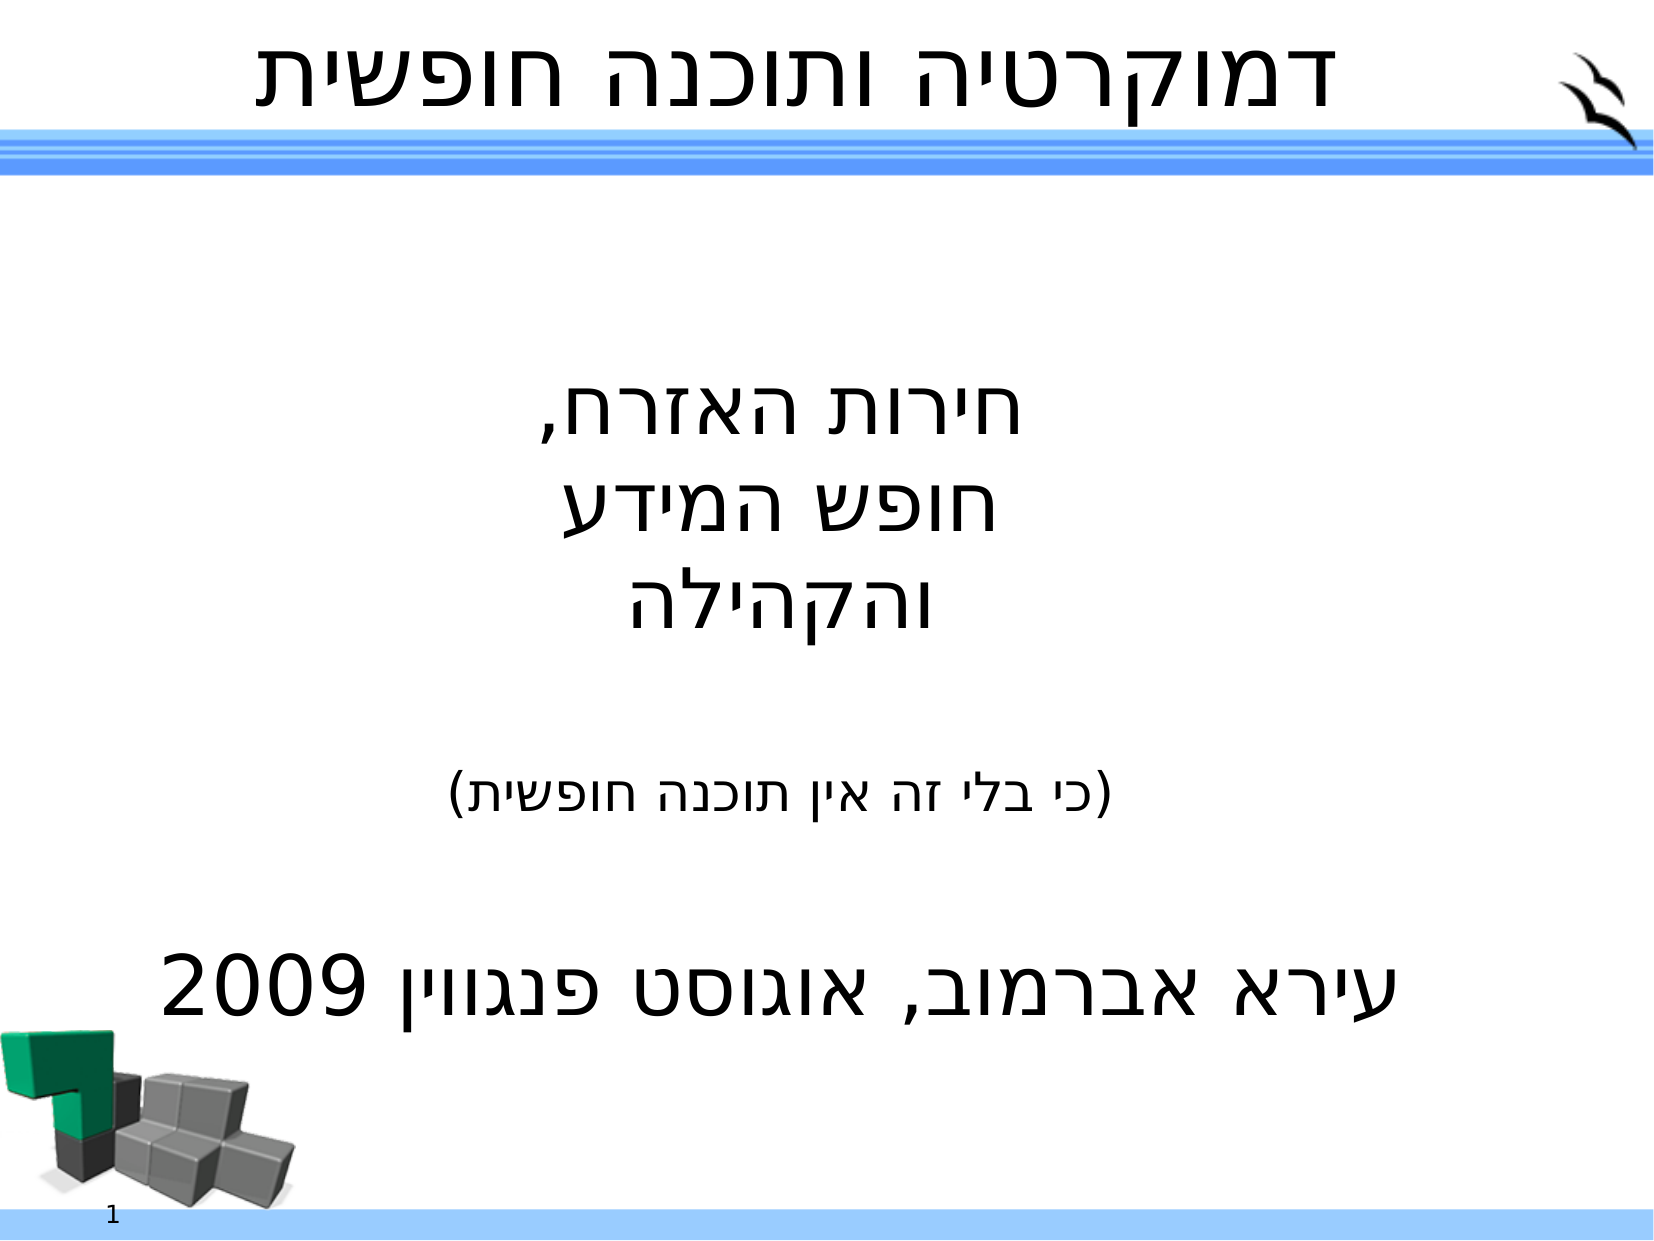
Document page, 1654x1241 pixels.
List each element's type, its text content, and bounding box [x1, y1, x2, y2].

picture [0, 47, 1654, 180]
picture [0, 1030, 296, 1211]
subtitle חירות האזרח, חופש המידע והקהילה (כי בלי זה אין תוכנה חופשית) עירא אברמוב, אוגוסט פנגווין 2009 [75, 218, 1488, 1174]
title דמוקרטיה ותוכנה חופשית [92, 19, 1505, 126]
